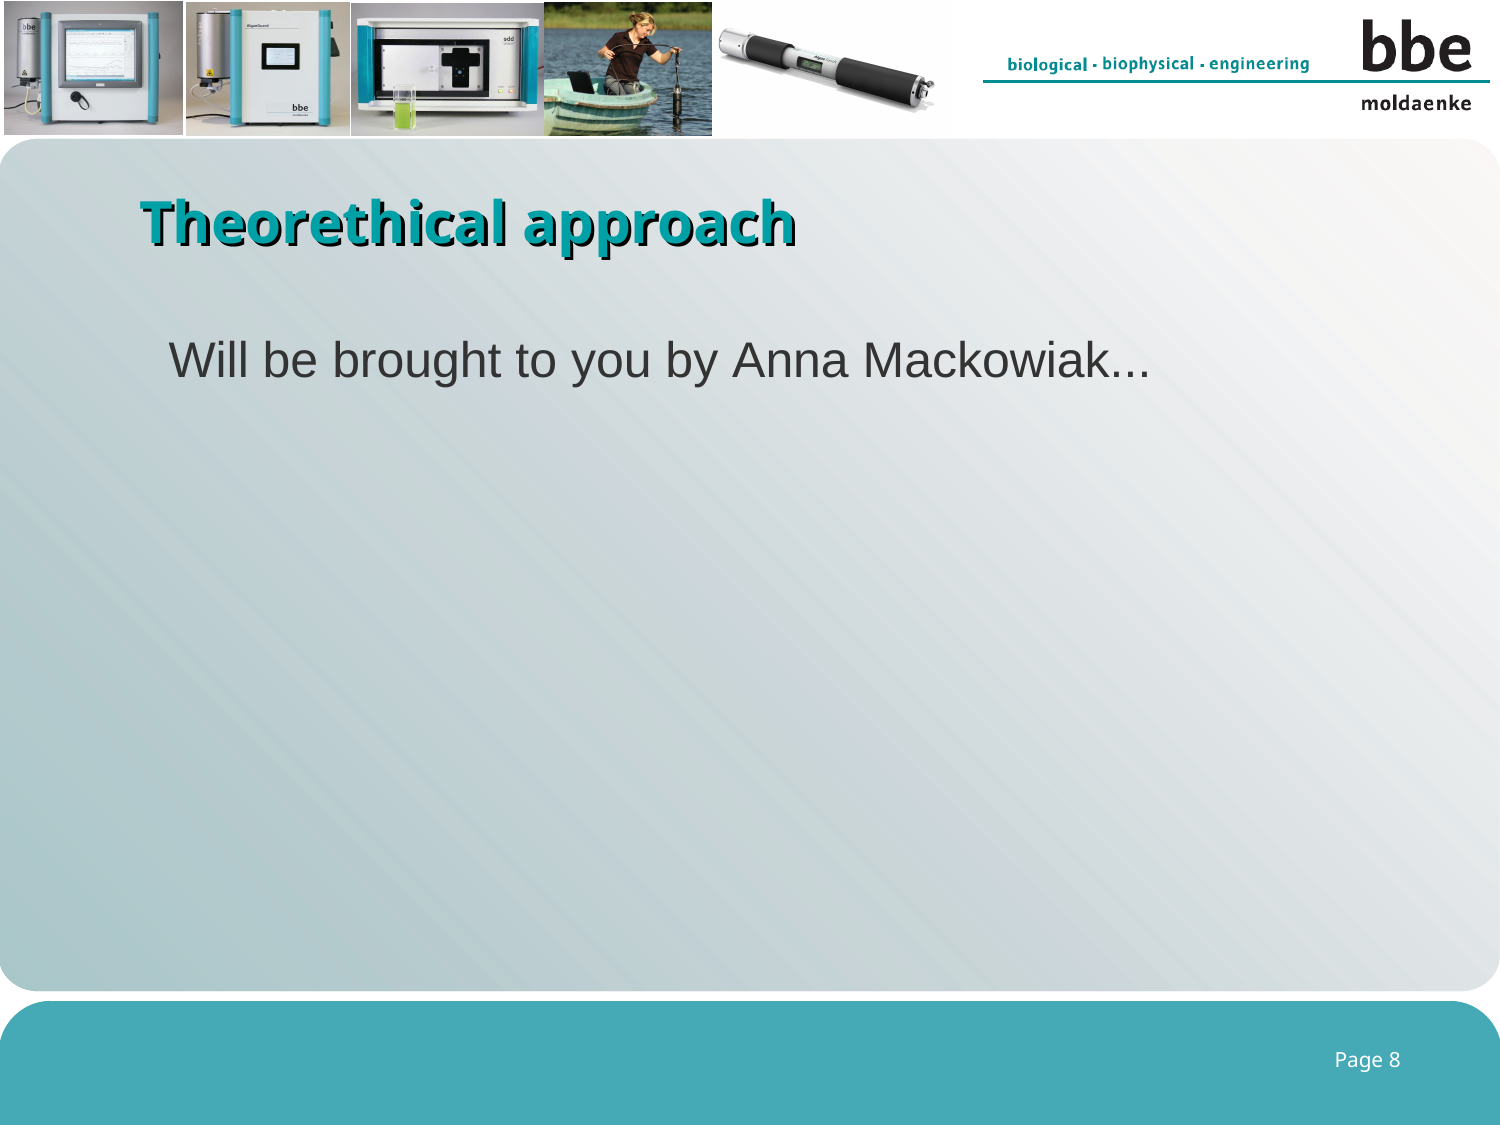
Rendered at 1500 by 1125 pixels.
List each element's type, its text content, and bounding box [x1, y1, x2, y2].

list Will be brought to you by Anna Mackowiak... [153, 324, 1223, 798]
picture [351, 0, 951, 138]
picture [186, 2, 350, 136]
picture [4, 1, 183, 135]
title Theorethical approach [124, 173, 839, 328]
